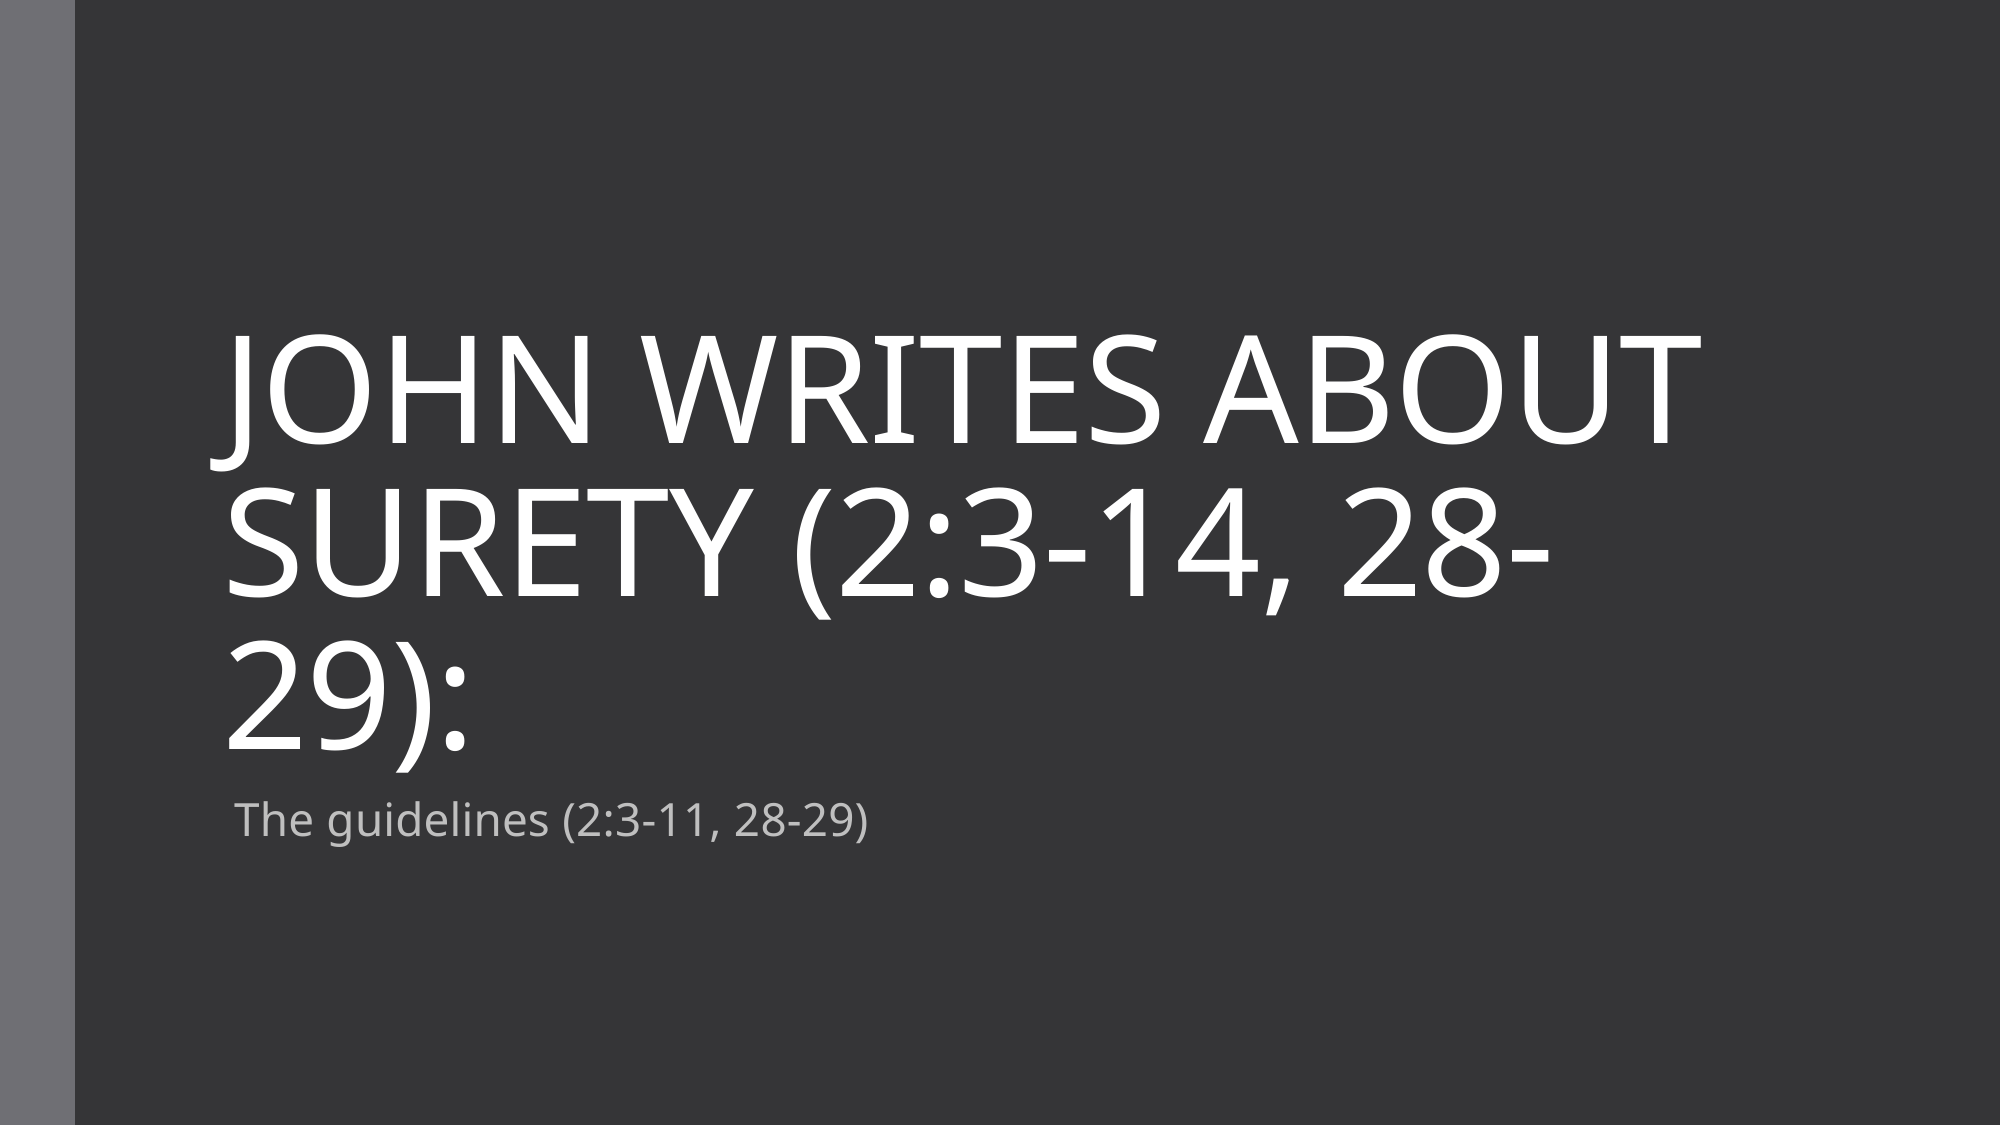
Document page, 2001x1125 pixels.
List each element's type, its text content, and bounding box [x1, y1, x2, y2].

title JOHN WRITES ABOUT SURETY (2:3-14, 28-29): [206, 124, 1752, 787]
subtitle The guidelines (2:3-11, 28-29) [206, 787, 1752, 1066]
